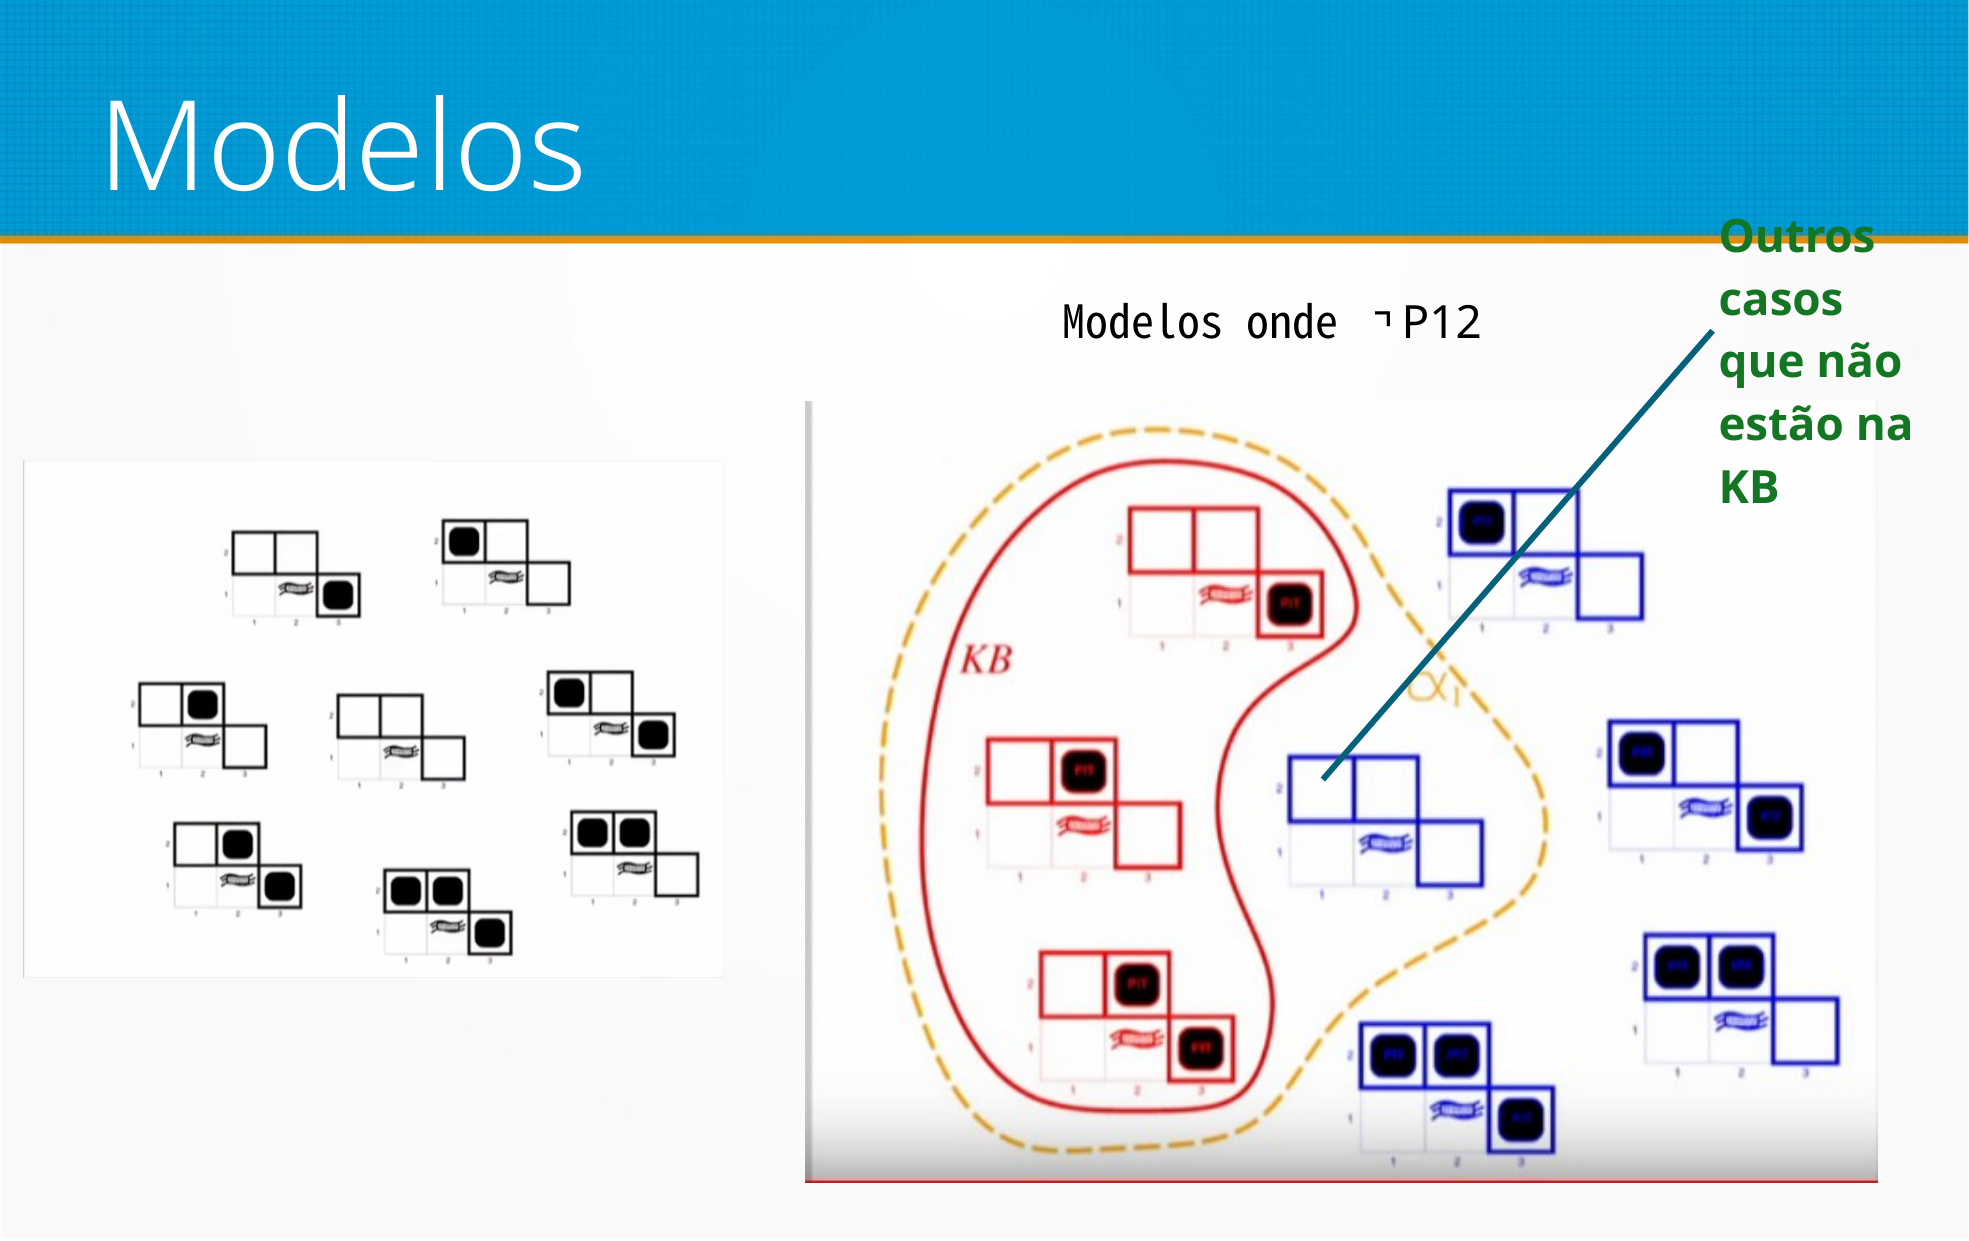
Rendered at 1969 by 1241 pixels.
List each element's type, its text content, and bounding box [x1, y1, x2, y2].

text_box Outros casos que não estão na KB [1712, 194, 1938, 527]
picture [0, 233, 1969, 1241]
text_box Modelos onde ┓P12 [1057, 279, 1672, 358]
title Modelos [98, 19, 1870, 227]
